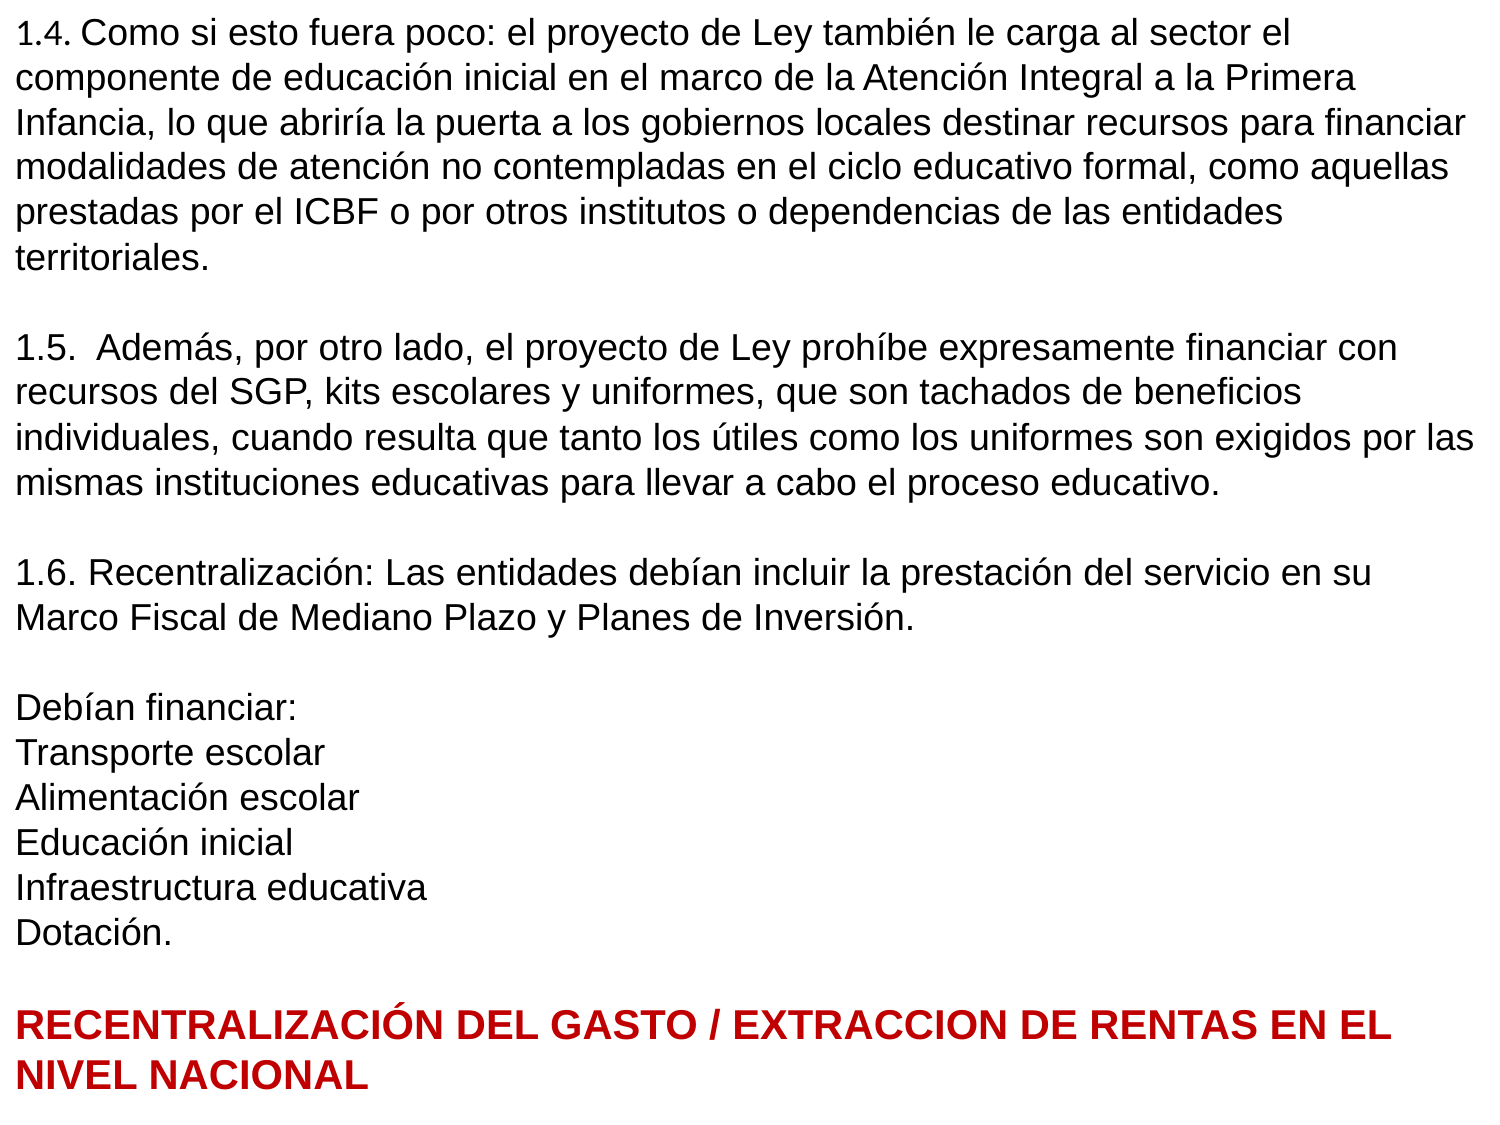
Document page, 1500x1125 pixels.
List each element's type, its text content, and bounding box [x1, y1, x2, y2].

text_box 1.4. Como si esto fuera poco: el proyecto de Ley también le carga al sector el componente de educación inicial en el marco de la Atención Integral a la Primera Infancia, lo que abriría la puerta a los gobiernos locales destinar recursos para financiar modalidades de atención no contempladas en el ciclo educativo formal, como aquellas prestadas por el ICBF o por otros institutos o dependencias de las entidades territoriales. 1.5. Además, por otro lado, el proyecto de Ley prohíbe expresamente financiar con recursos del SGP, kits escolares y uniformes, que son tachados de beneficios individuales, cuando resulta que tanto los útiles como los uniformes son exigidos por las mismas instituciones educativas para llevar a cabo el proceso educativo. 1.6. Recentralización: Las entidades debían incluir la prestación del servicio en su Marco Fiscal de Mediano Plazo y Planes de Inversión. Debían financiar: Transporte escolar Alimentación escolar Educación inicial Infraestructura educativa Dotación. RECENTRALIZACIÓN DEL GASTO / EXTRACCION DE RENTAS EN EL NIVEL NACIONAL [0, 0, 1500, 1125]
